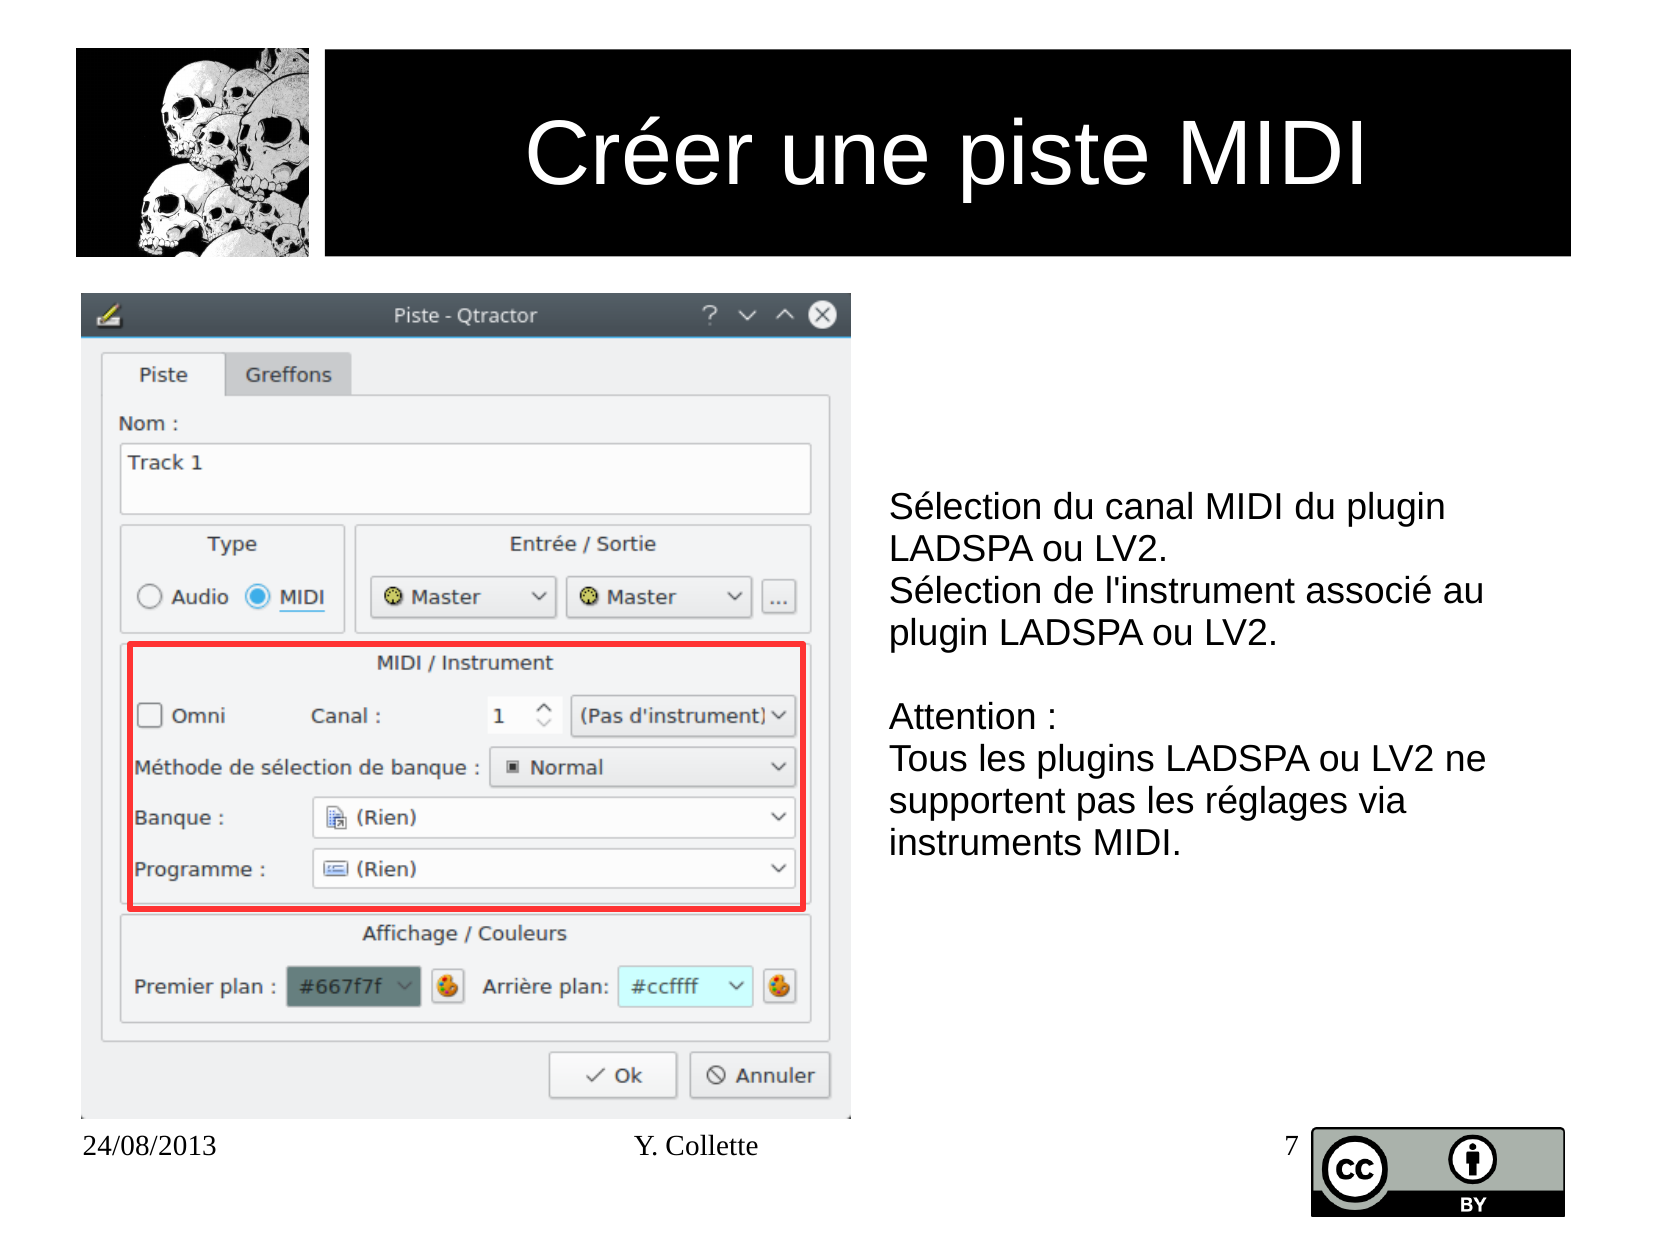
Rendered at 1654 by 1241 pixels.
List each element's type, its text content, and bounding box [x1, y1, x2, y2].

text_box Sélection du canal MIDI du plugin LADSPA ou LV2. Sélection de l'instrument associé au plugin LADSPA ou LV2. Attention : Tous les plugins LADSPA ou LV2 ne supportent pas les réglages via instruments MIDI. [874, 478, 1512, 872]
picture [81, 293, 851, 1119]
picture [1311, 1127, 1565, 1217]
title Créer une piste MIDI [324, 49, 1571, 257]
picture [76, 48, 309, 257]
